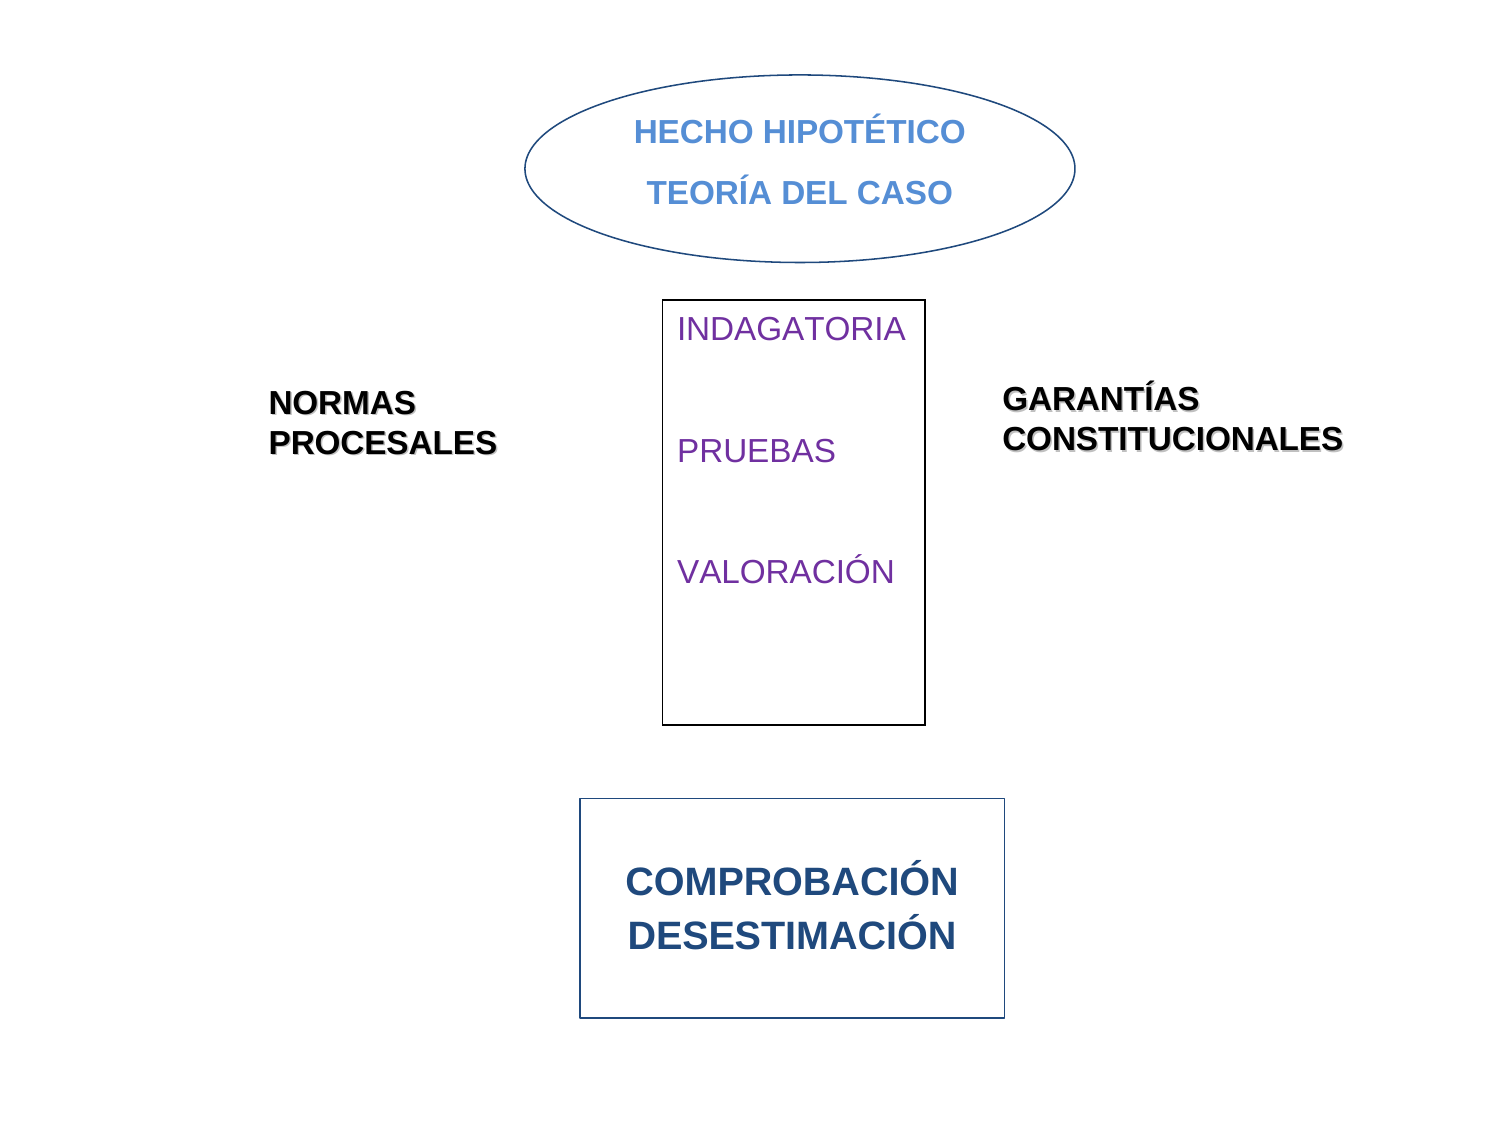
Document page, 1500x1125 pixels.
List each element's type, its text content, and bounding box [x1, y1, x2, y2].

text_box INDAGATORIA PRUEBAS VALORACIÓN [662, 299, 925, 725]
text_box NORMAS PROCESALES [253, 373, 609, 469]
text_box GARANTÍAS CONSTITUCIONALES [987, 324, 1450, 585]
list COMPROBACIÓN DESESTIMACIÓN [579, 798, 1005, 1006]
text_box HECHO HIPOTÉTICO TEORÍA DEL CASO [524, 74, 1075, 263]
